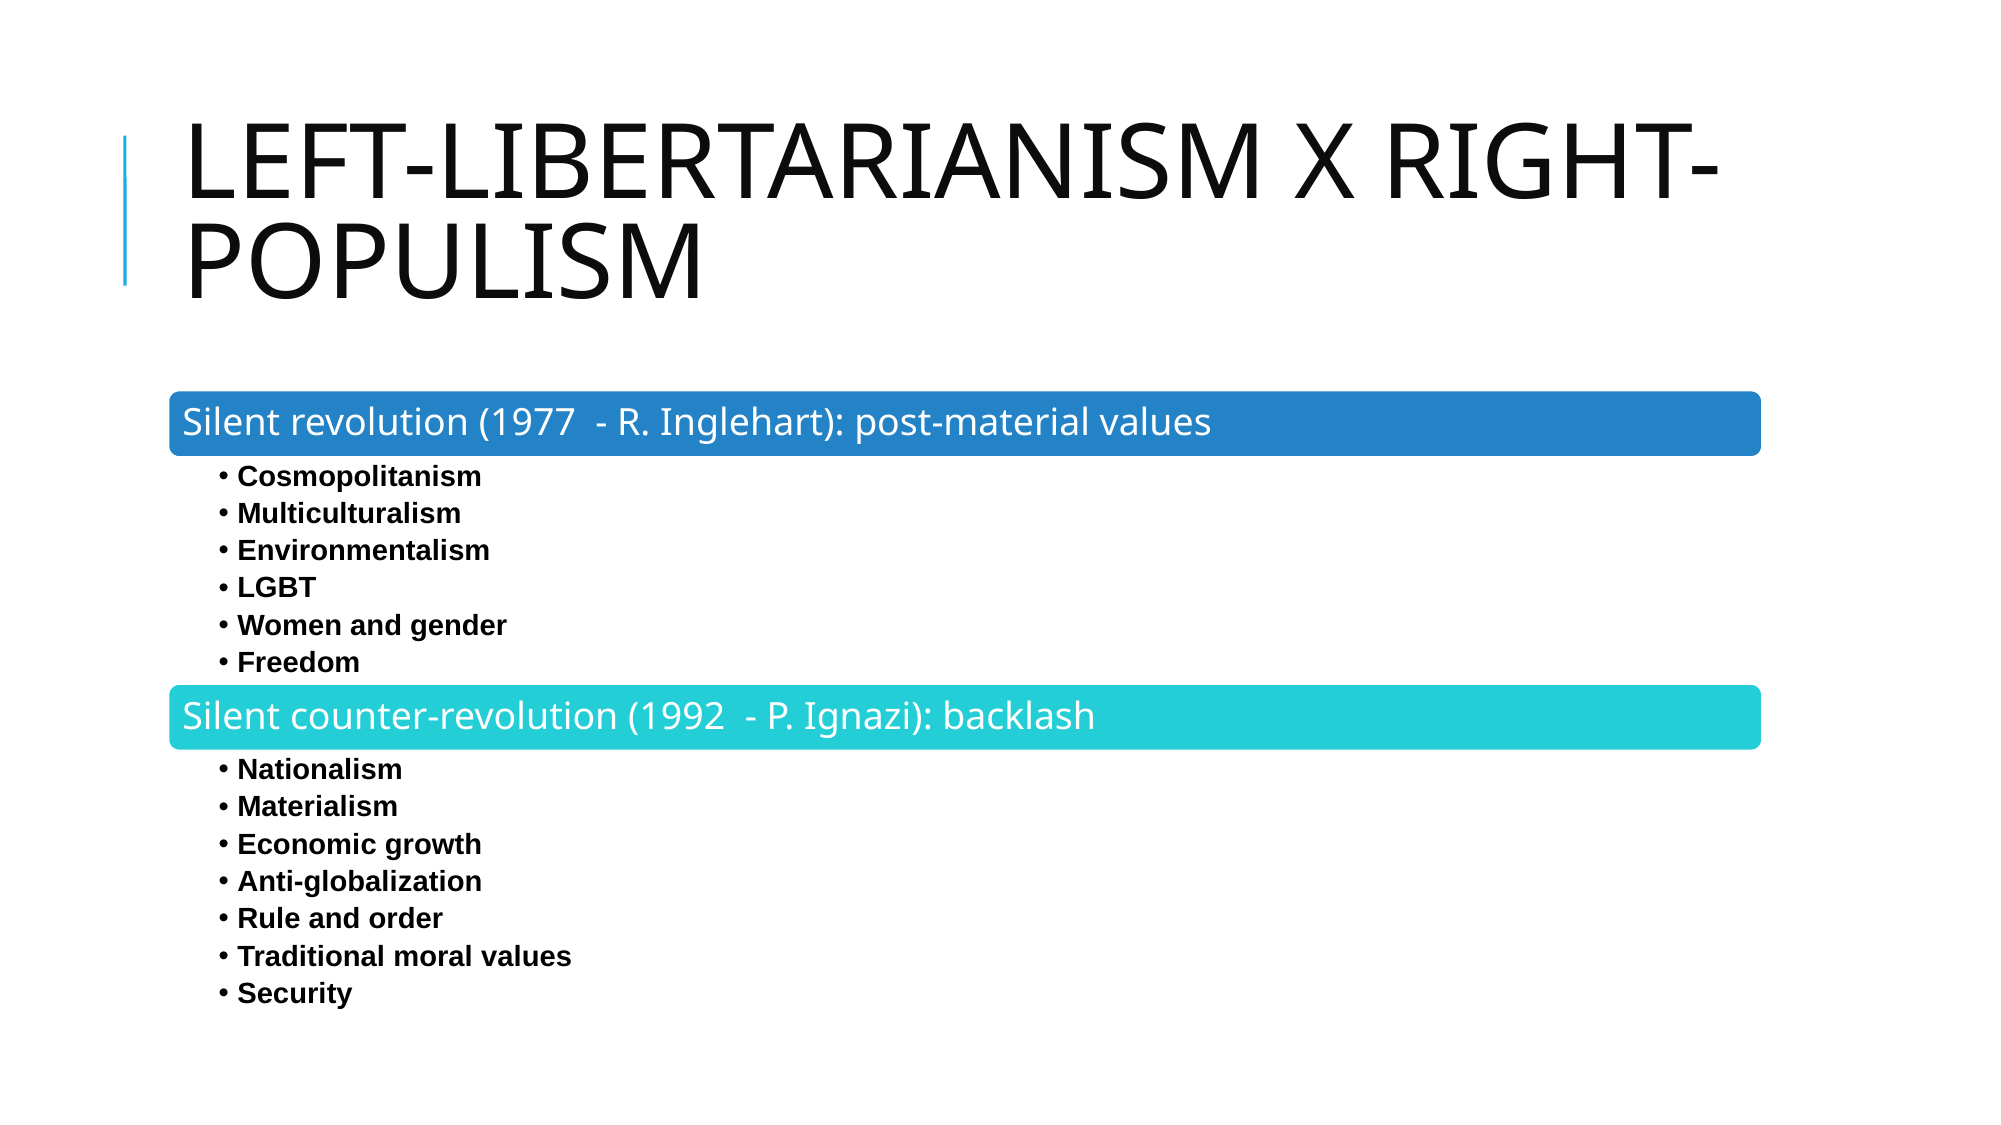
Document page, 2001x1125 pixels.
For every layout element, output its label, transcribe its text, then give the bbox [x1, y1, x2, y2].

text_box [167, 687, 1759, 750]
text_box [167, 390, 1759, 454]
text_box Cosmopolitanism Multiculturalism Environmentalism LGBT Women and gender Freedom [167, 457, 1763, 684]
title LEFT-LIBERTARIANISM X RIGHT-POPULISM [168, 96, 1763, 342]
text_box Nationalism Materialism Economic growth Anti-globalization Rule and order Traditional moral values Security [167, 750, 1763, 1020]
text_box Silent counter-revolution (1992 - P. Ignazi): backlash [171, 686, 1760, 748]
text_box Silent revolution (1977 - R. Inglehart): post-material values [171, 393, 1760, 455]
